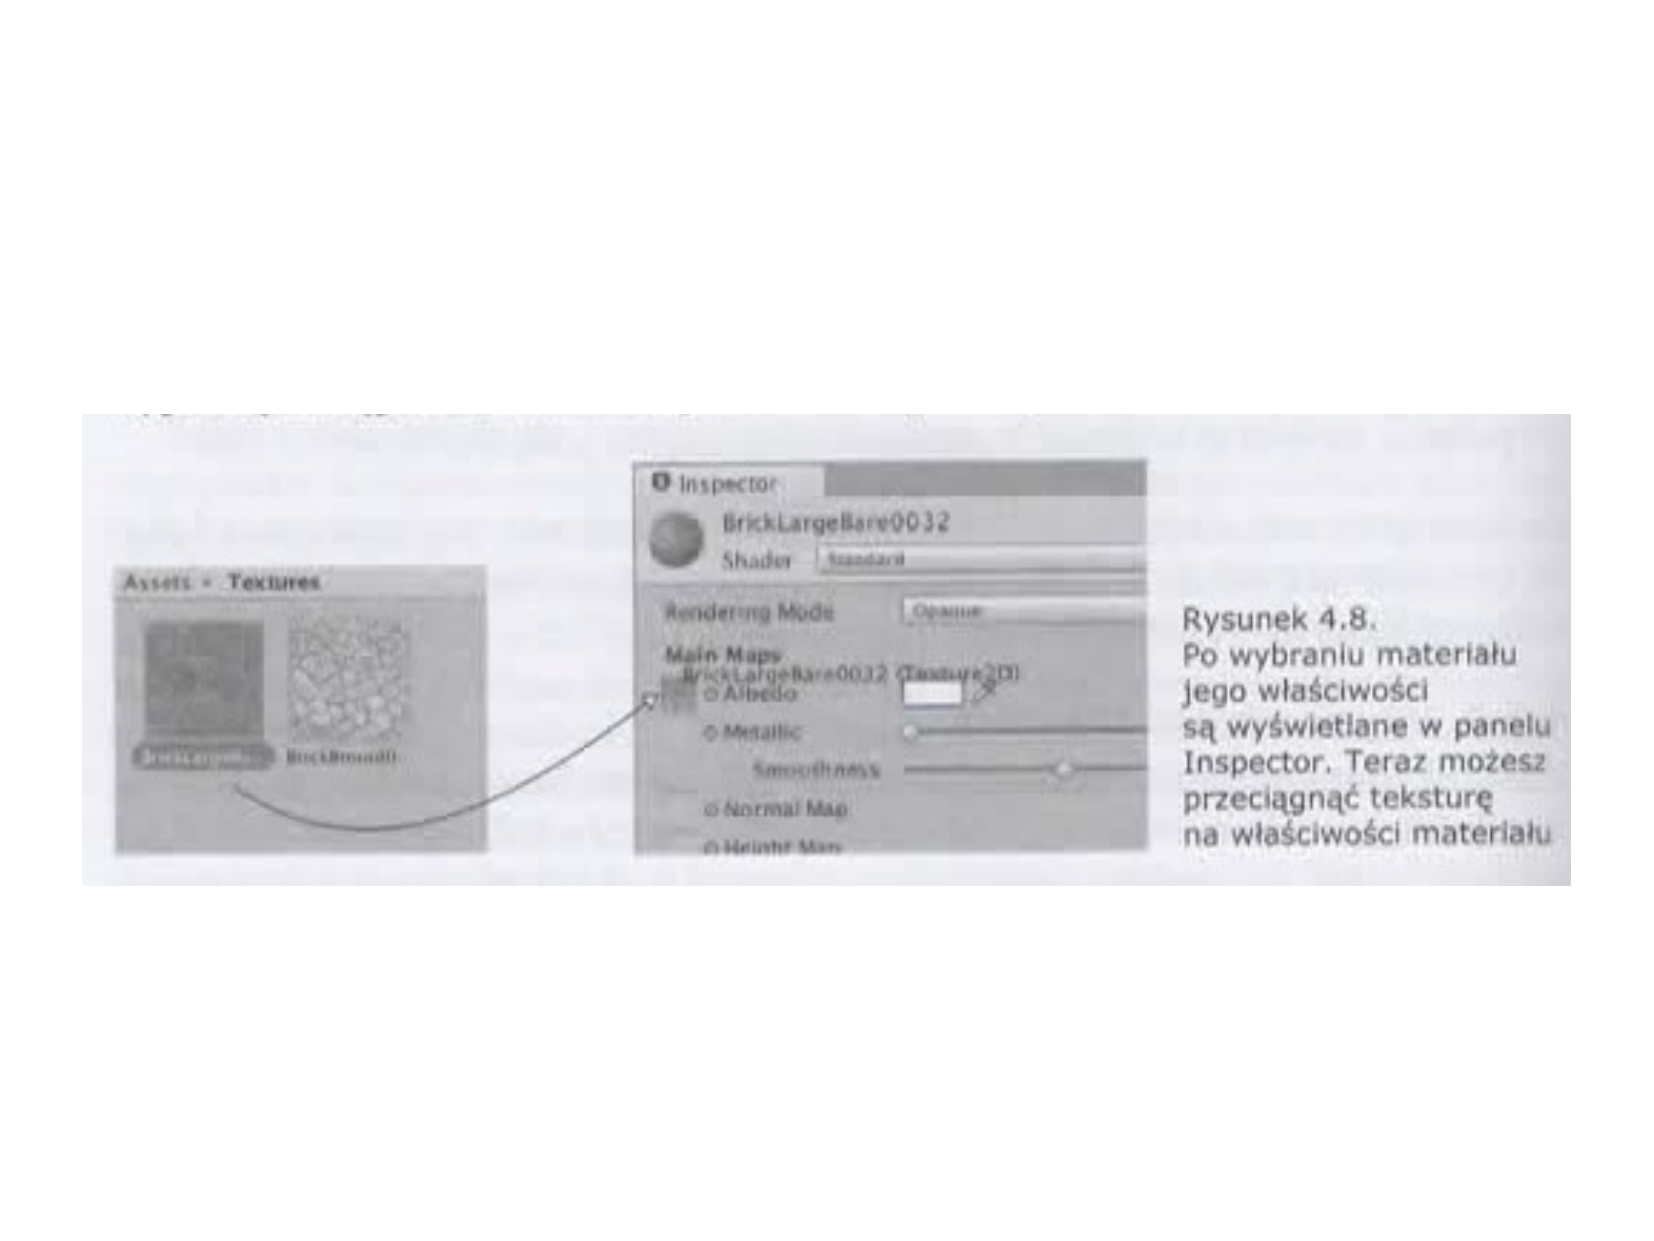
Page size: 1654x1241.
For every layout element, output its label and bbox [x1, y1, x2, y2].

picture [82, 414, 1571, 886]
